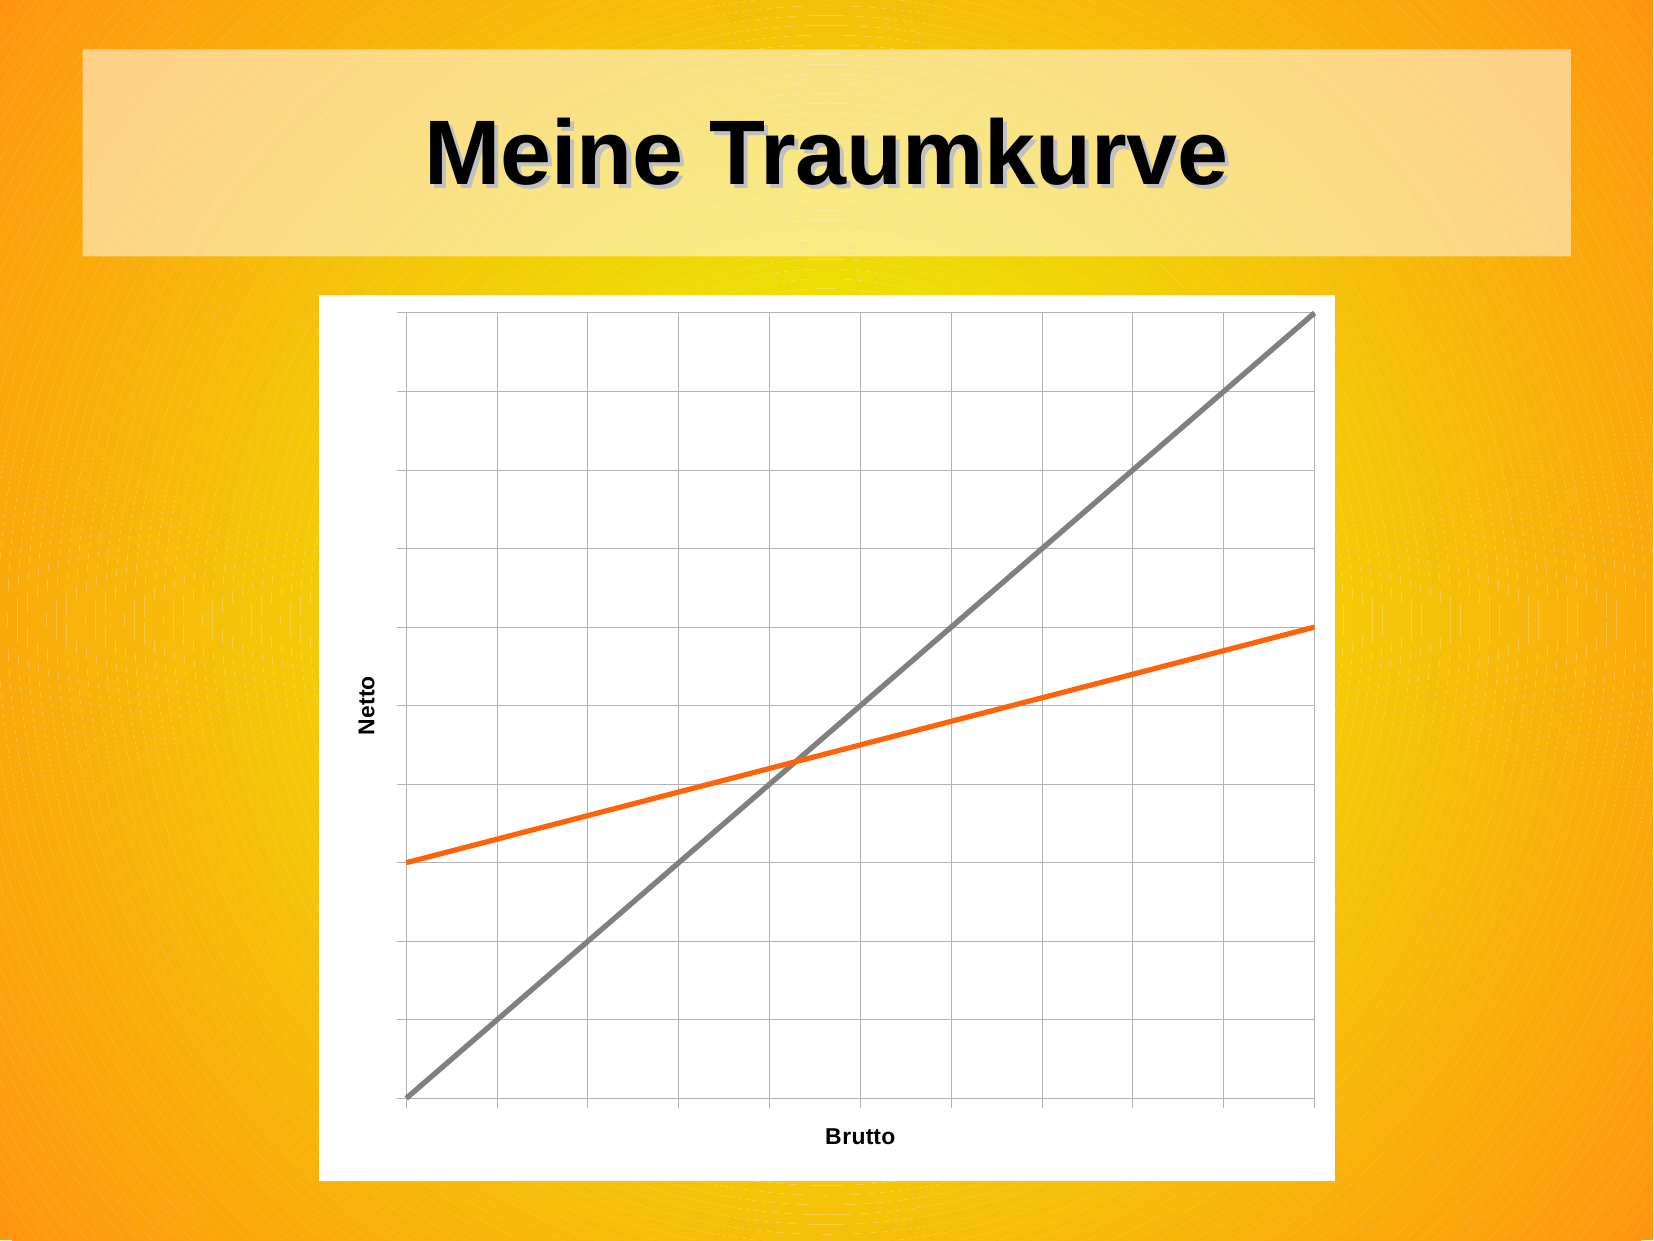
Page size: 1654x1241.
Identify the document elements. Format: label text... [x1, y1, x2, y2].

title Meine Traumkurve [82, 49, 1571, 257]
chart [319, 295, 1335, 1182]
